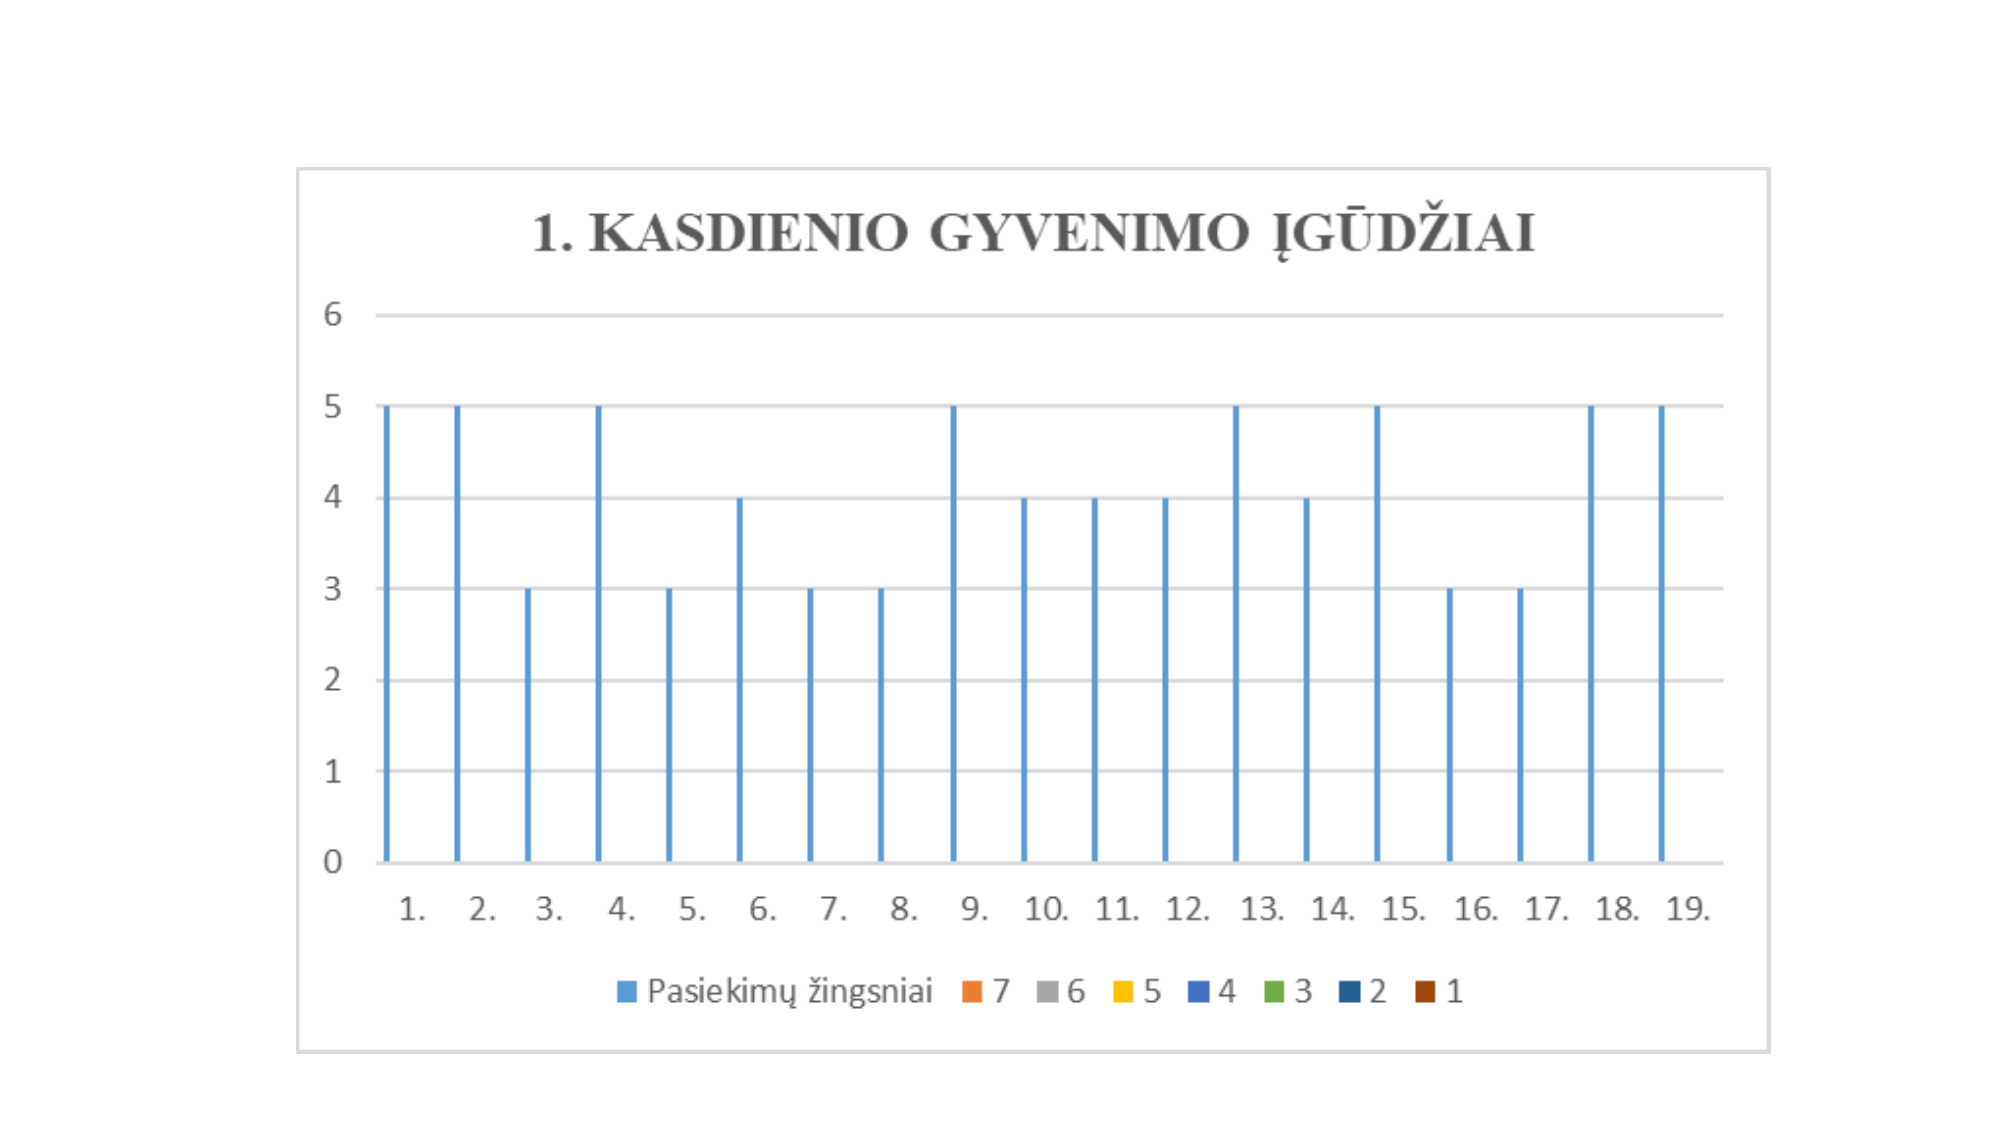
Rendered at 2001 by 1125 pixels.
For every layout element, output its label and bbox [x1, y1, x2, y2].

picture [296, 167, 1771, 1054]
